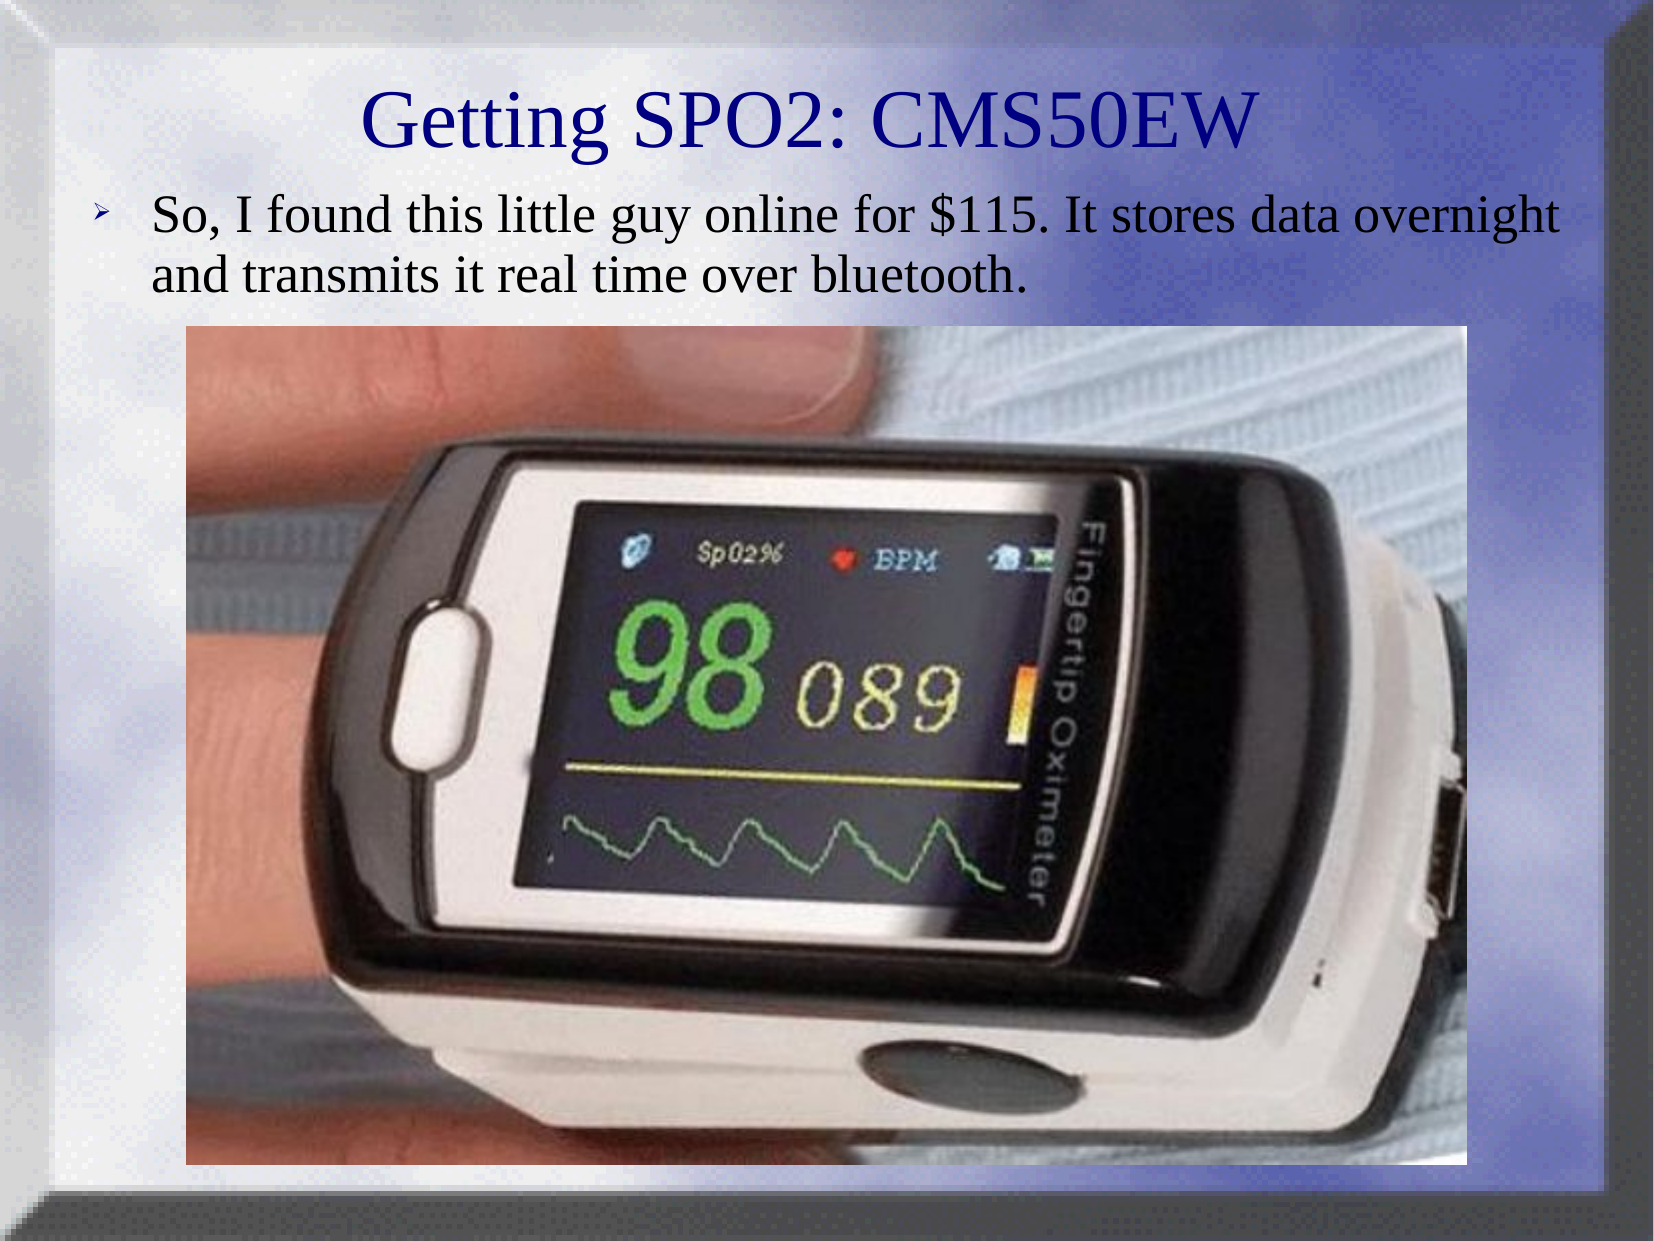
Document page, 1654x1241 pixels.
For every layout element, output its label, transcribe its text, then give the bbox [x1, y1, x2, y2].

list So, I found this little guy online for $115. It stores data overnight and transmits it real time over bluetooth. [92, 184, 1591, 307]
picture [0, 0, 1654, 1241]
title Getting SPO2: CMS50EW [191, 66, 1430, 173]
